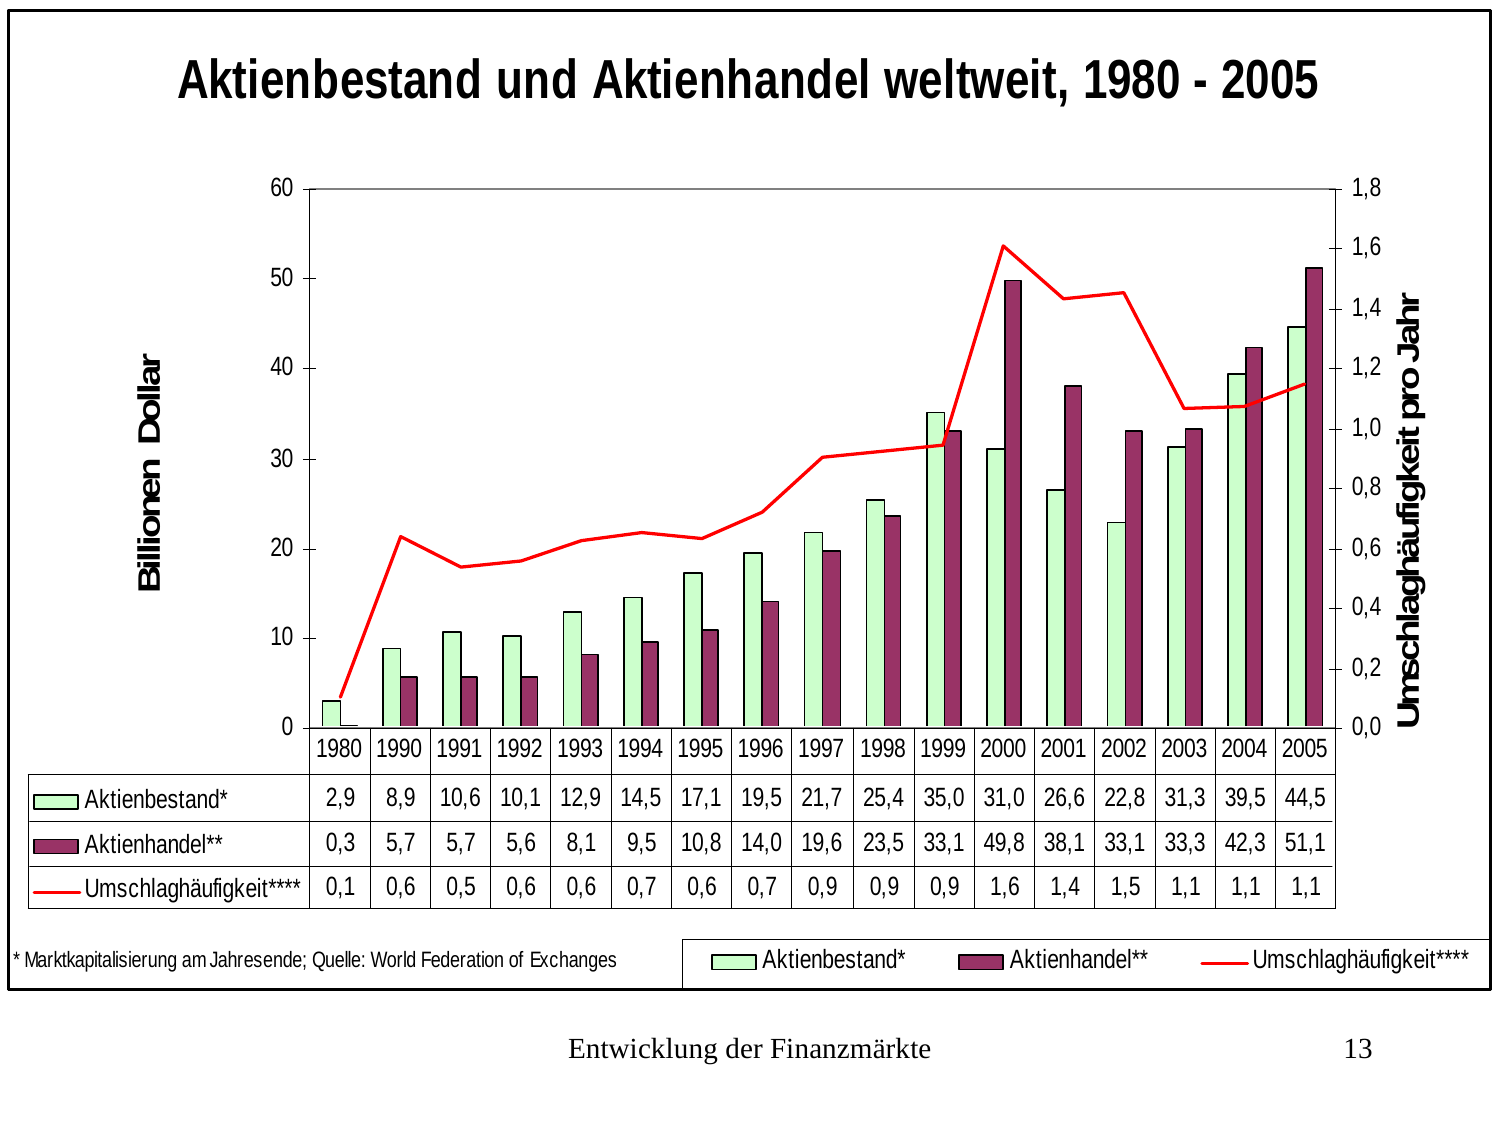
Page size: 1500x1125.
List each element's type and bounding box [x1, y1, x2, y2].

chart [0, 0, 1500, 1000]
